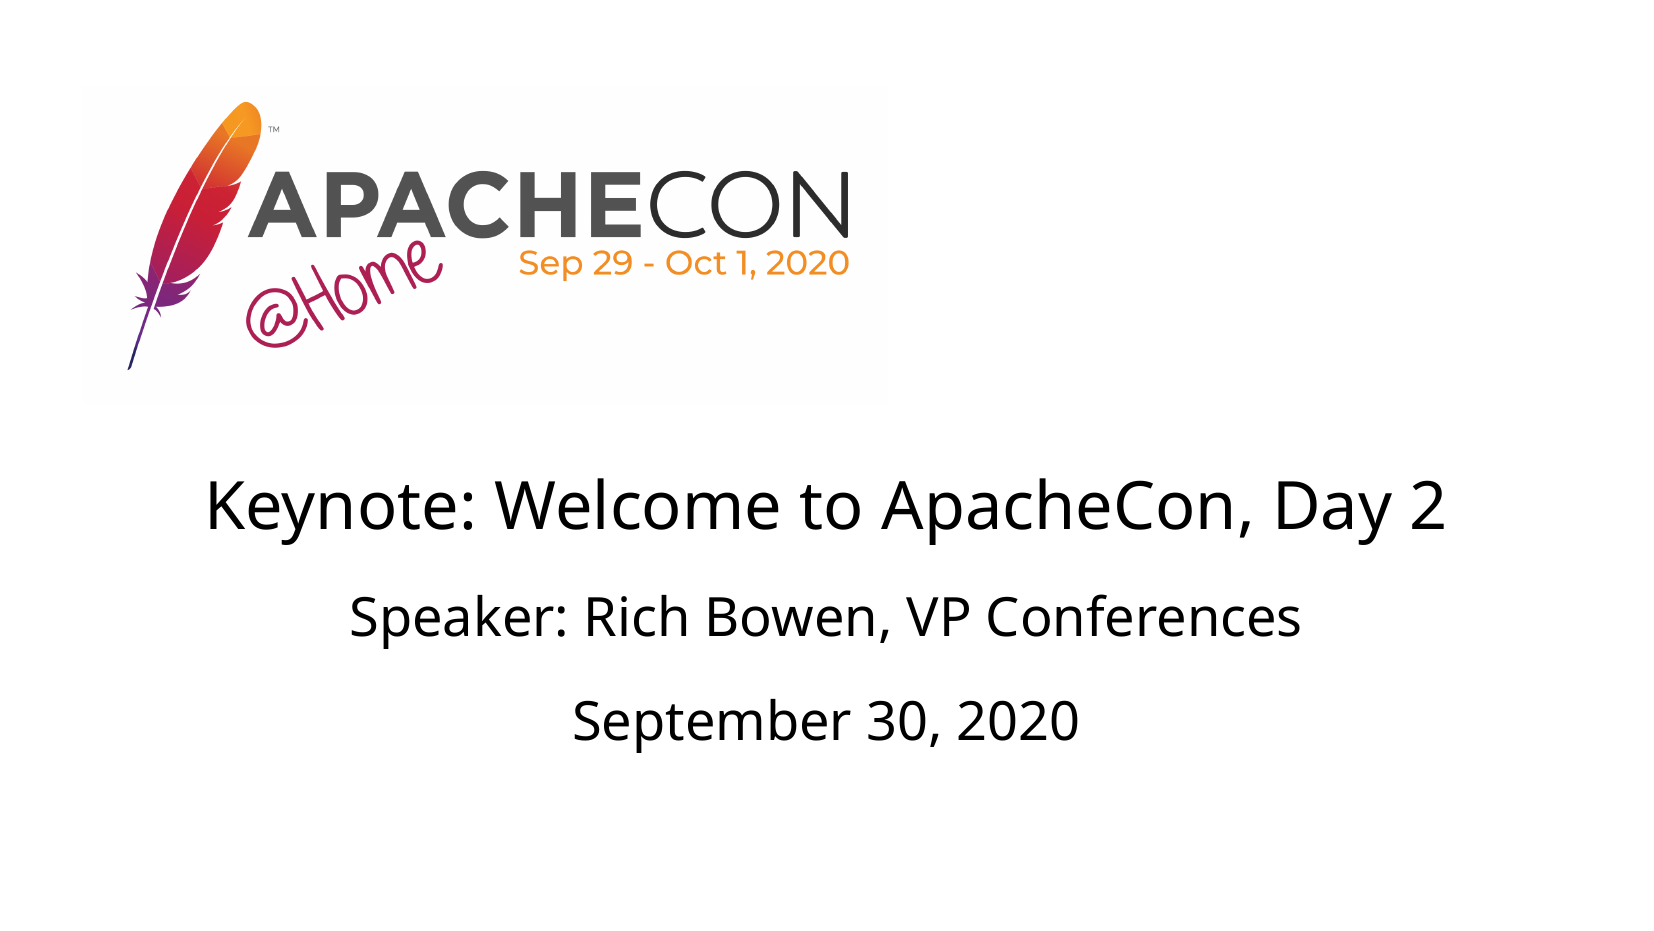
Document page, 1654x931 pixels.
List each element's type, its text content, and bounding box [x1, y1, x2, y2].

picture [82, 85, 888, 406]
list Keynote: Welcome to ApacheCon, Day 2 Speaker: Rich Bowen, VP Conferences September 30, 2020 [82, 217, 1571, 758]
